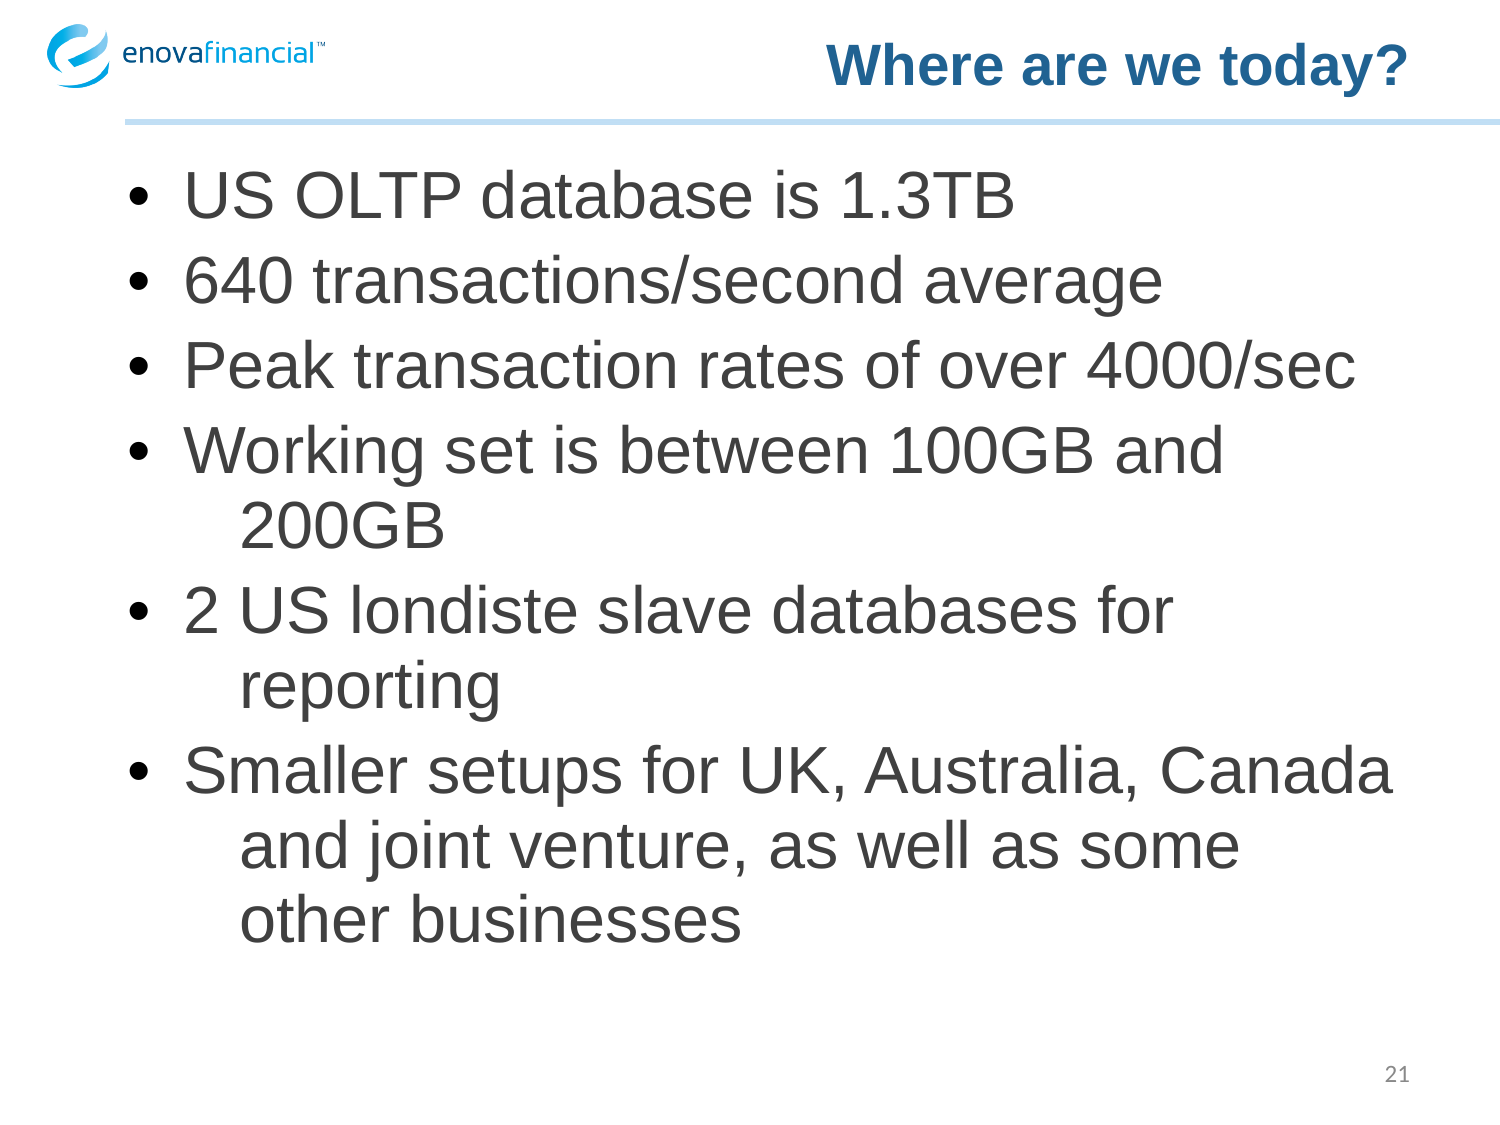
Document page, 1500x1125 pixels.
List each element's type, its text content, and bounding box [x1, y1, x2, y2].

picture [125, 119, 1500, 125]
picture [47, 24, 325, 88]
text_box 29 [1074, 1042, 1426, 1103]
list Where are we today? [337, 24, 1426, 115]
list US OLTP database is 1.3TB 640 transactions/second average Peak transaction rates of over 4000/sec Working set is between 100GB and 200GB 2 US londiste slave databases for reporting Smaller setups for UK, Australia, Canada and joint venture, as well as some other businesses [112, 149, 1425, 988]
